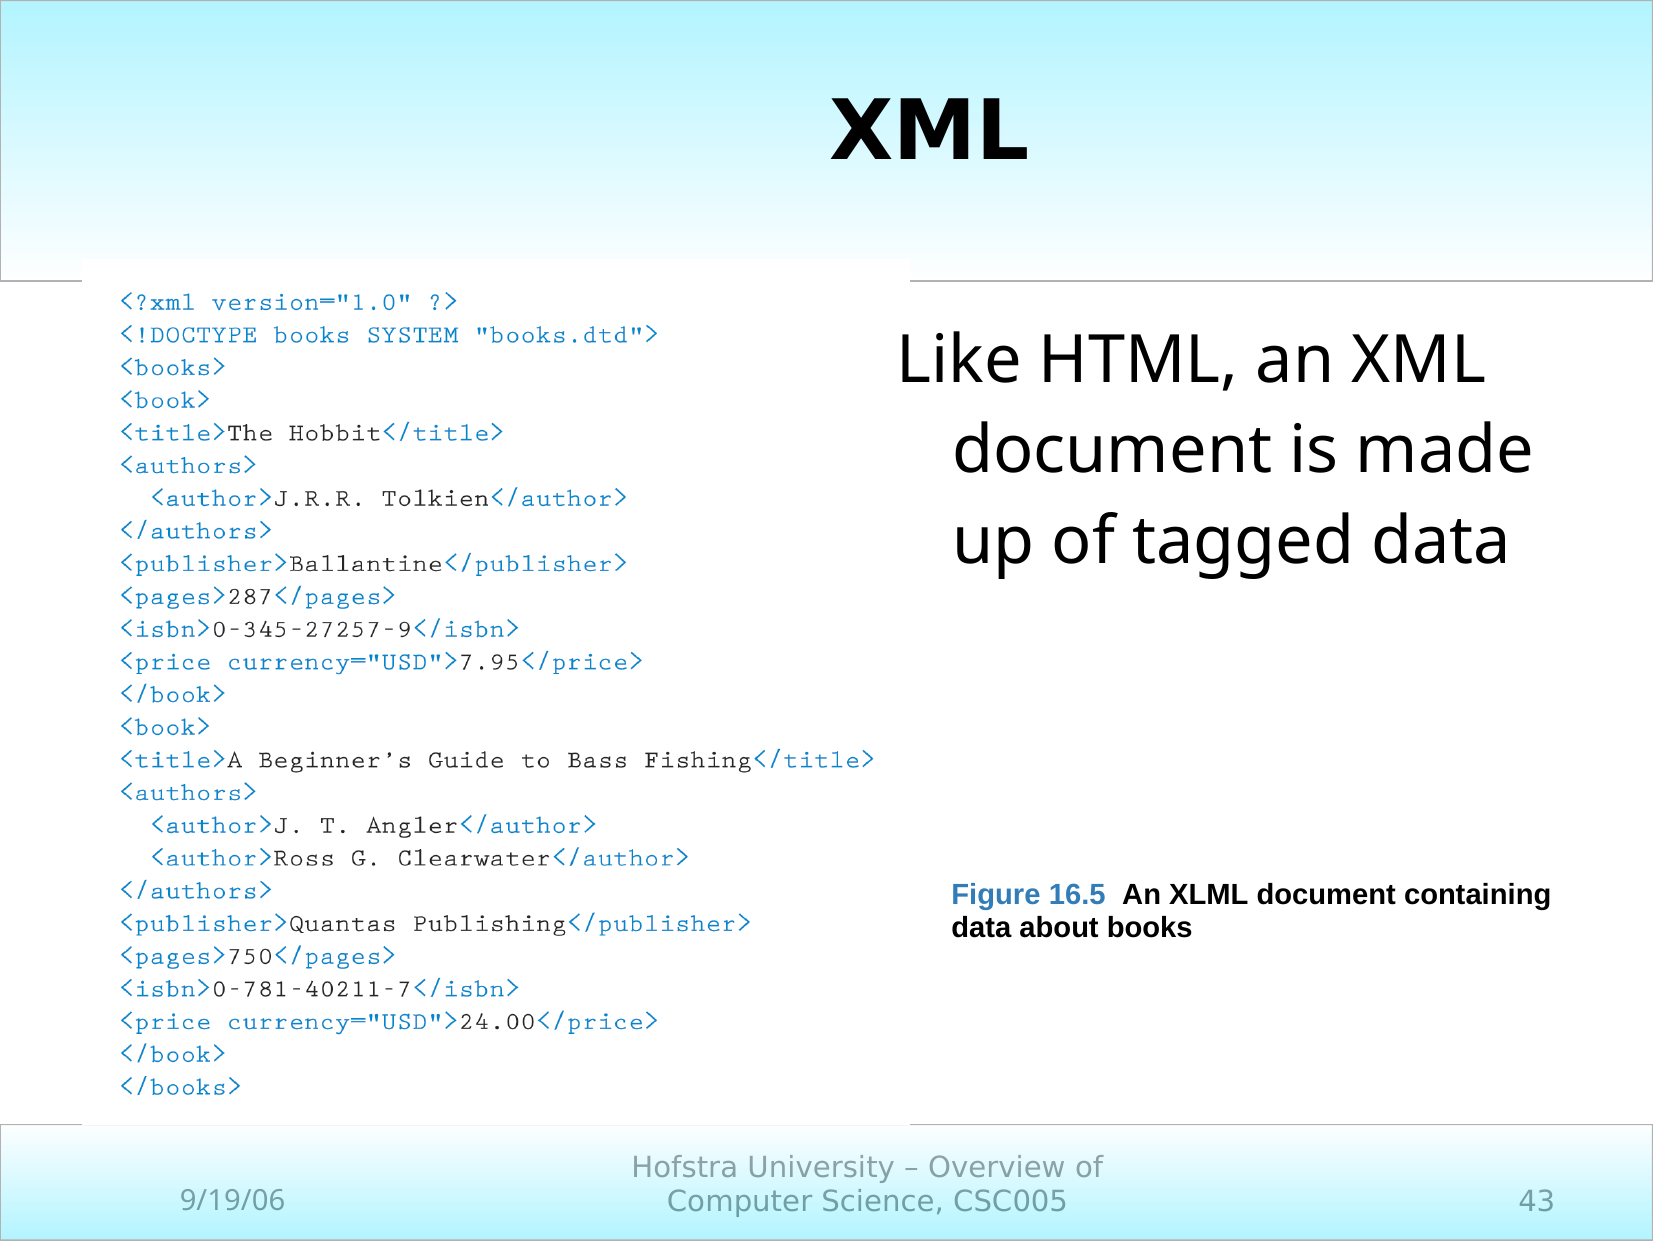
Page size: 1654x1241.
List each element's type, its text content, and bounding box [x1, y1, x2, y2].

list Like HTML, an XML document is made up of tagged data [881, 303, 1571, 1131]
picture [82, 259, 910, 1126]
text_box Figure 16.5 An XLML document containing data about books [936, 870, 1585, 952]
title XML [247, 27, 1612, 235]
